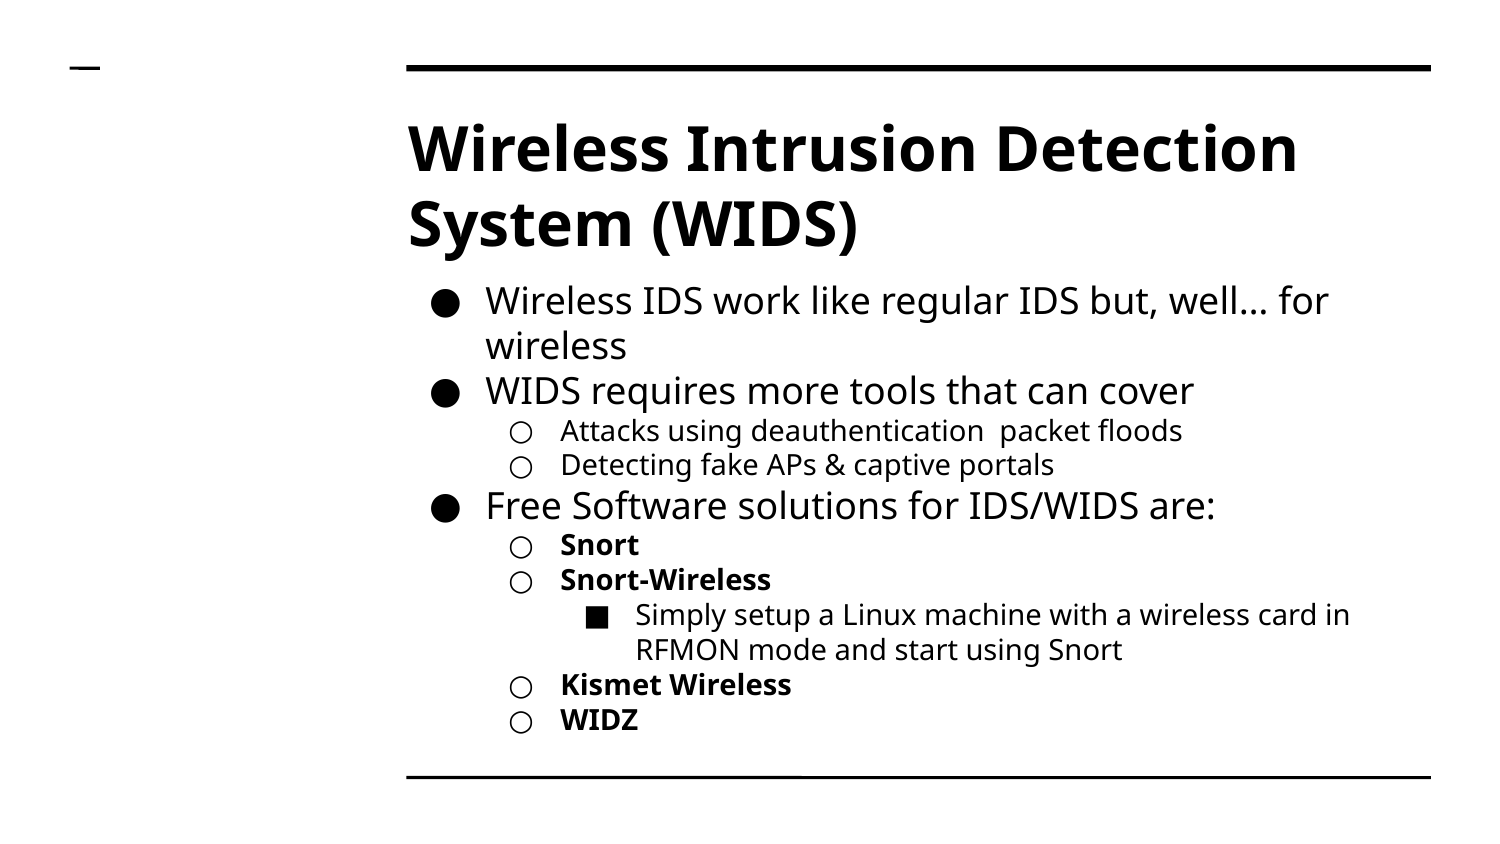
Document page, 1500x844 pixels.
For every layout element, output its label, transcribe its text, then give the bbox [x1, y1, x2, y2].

title Wireless Intrusion Detection System (WIDS) [393, 94, 1431, 199]
list Wireless IDS work like regular IDS but, well… for wireless WIDS requires more tools that can cover Attacks using deauthentication packet floods Detecting fake APs & captive portals Free Software solutions for IDS/WIDS are: Snort Snort-Wireless Simply setup a Linux machine with a wireless card in RFMON mode and start using Snort Kismet Wireless WIDZ [395, 261, 1433, 755]
